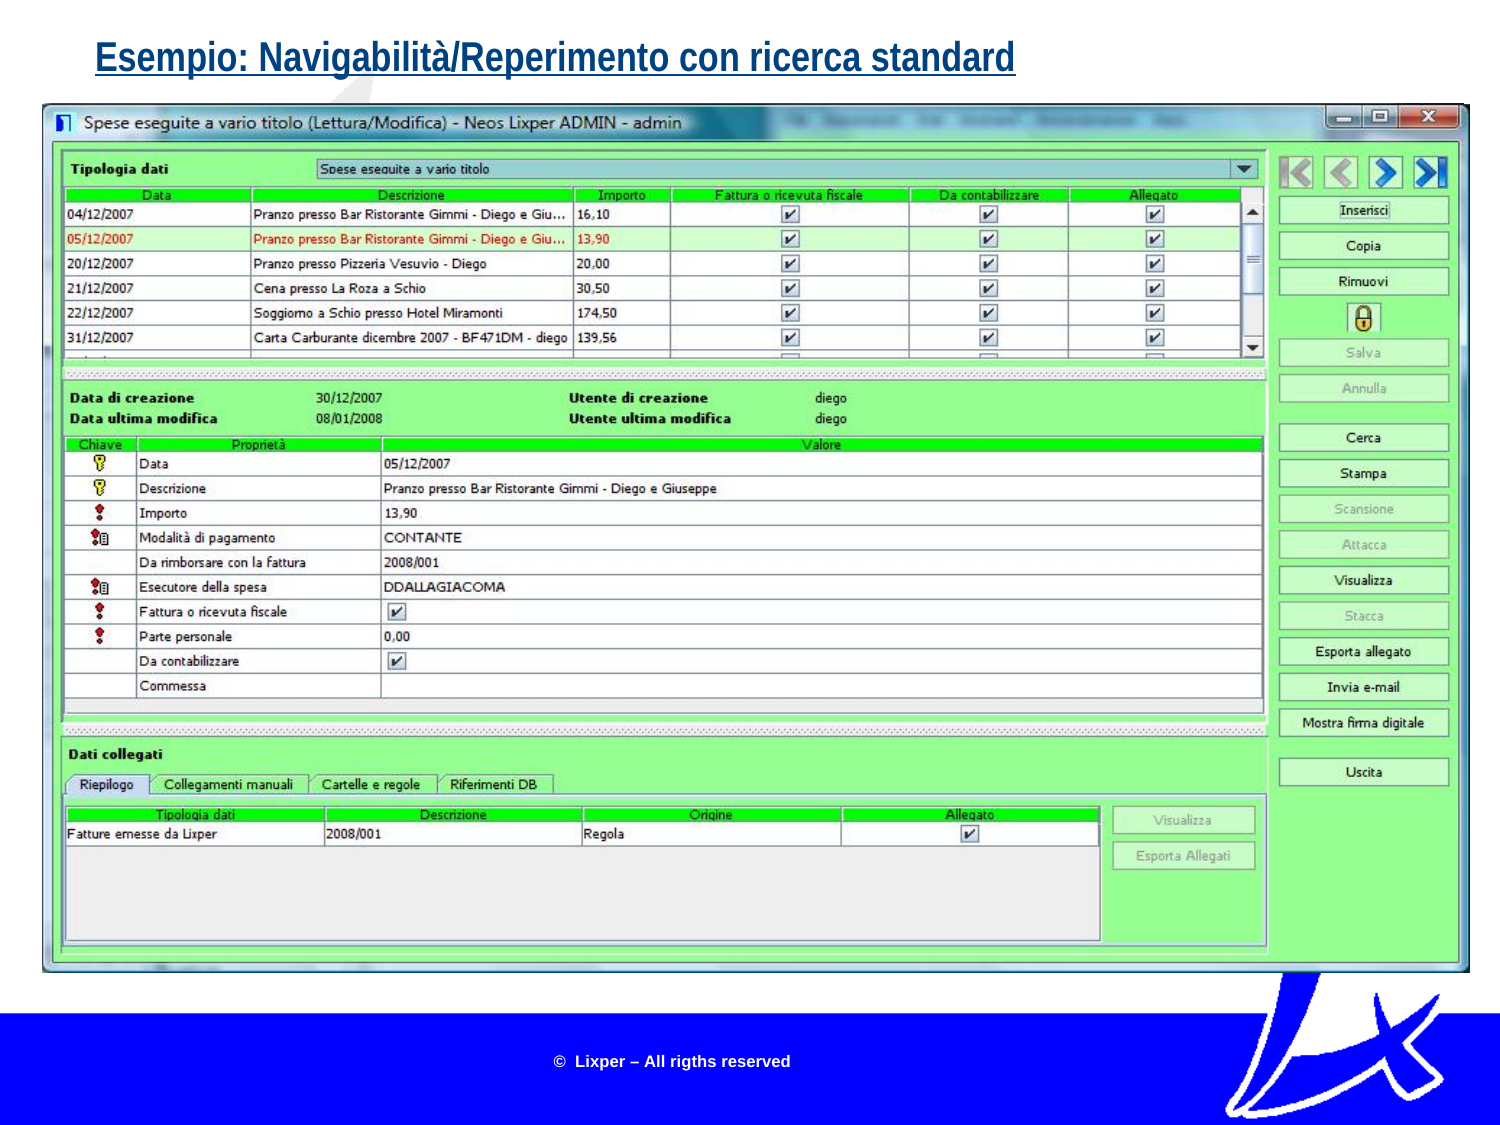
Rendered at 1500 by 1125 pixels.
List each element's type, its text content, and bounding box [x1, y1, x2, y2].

title Esempio: Navigabilità/Reperimento con ricerca standard [80, 33, 1471, 95]
picture [0, 0, 1500, 1125]
